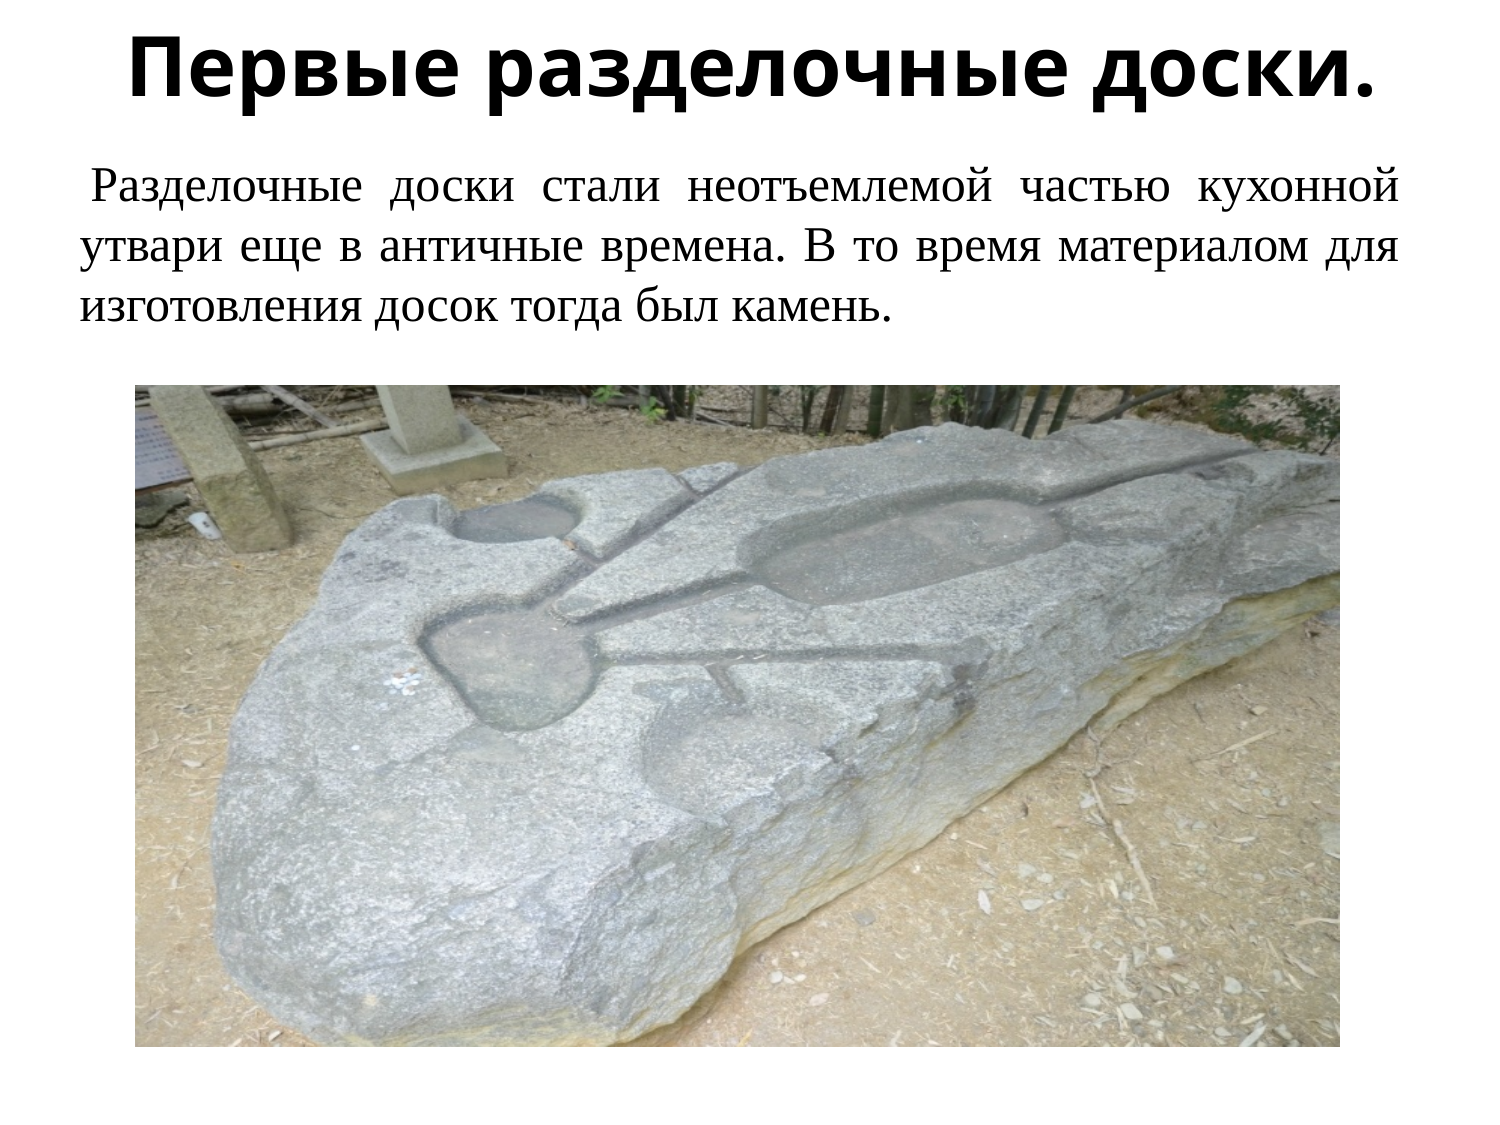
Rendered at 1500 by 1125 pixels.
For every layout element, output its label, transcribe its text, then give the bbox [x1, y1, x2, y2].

picture [135, 385, 1340, 1047]
title Первые разделочные доски. [76, 5, 1427, 115]
list Разделочные доски стали неотъемлемой частью кухонной утвари еще в античные времена. В то время материалом для изготовления досок тогда был камень. [64, 144, 1415, 887]
